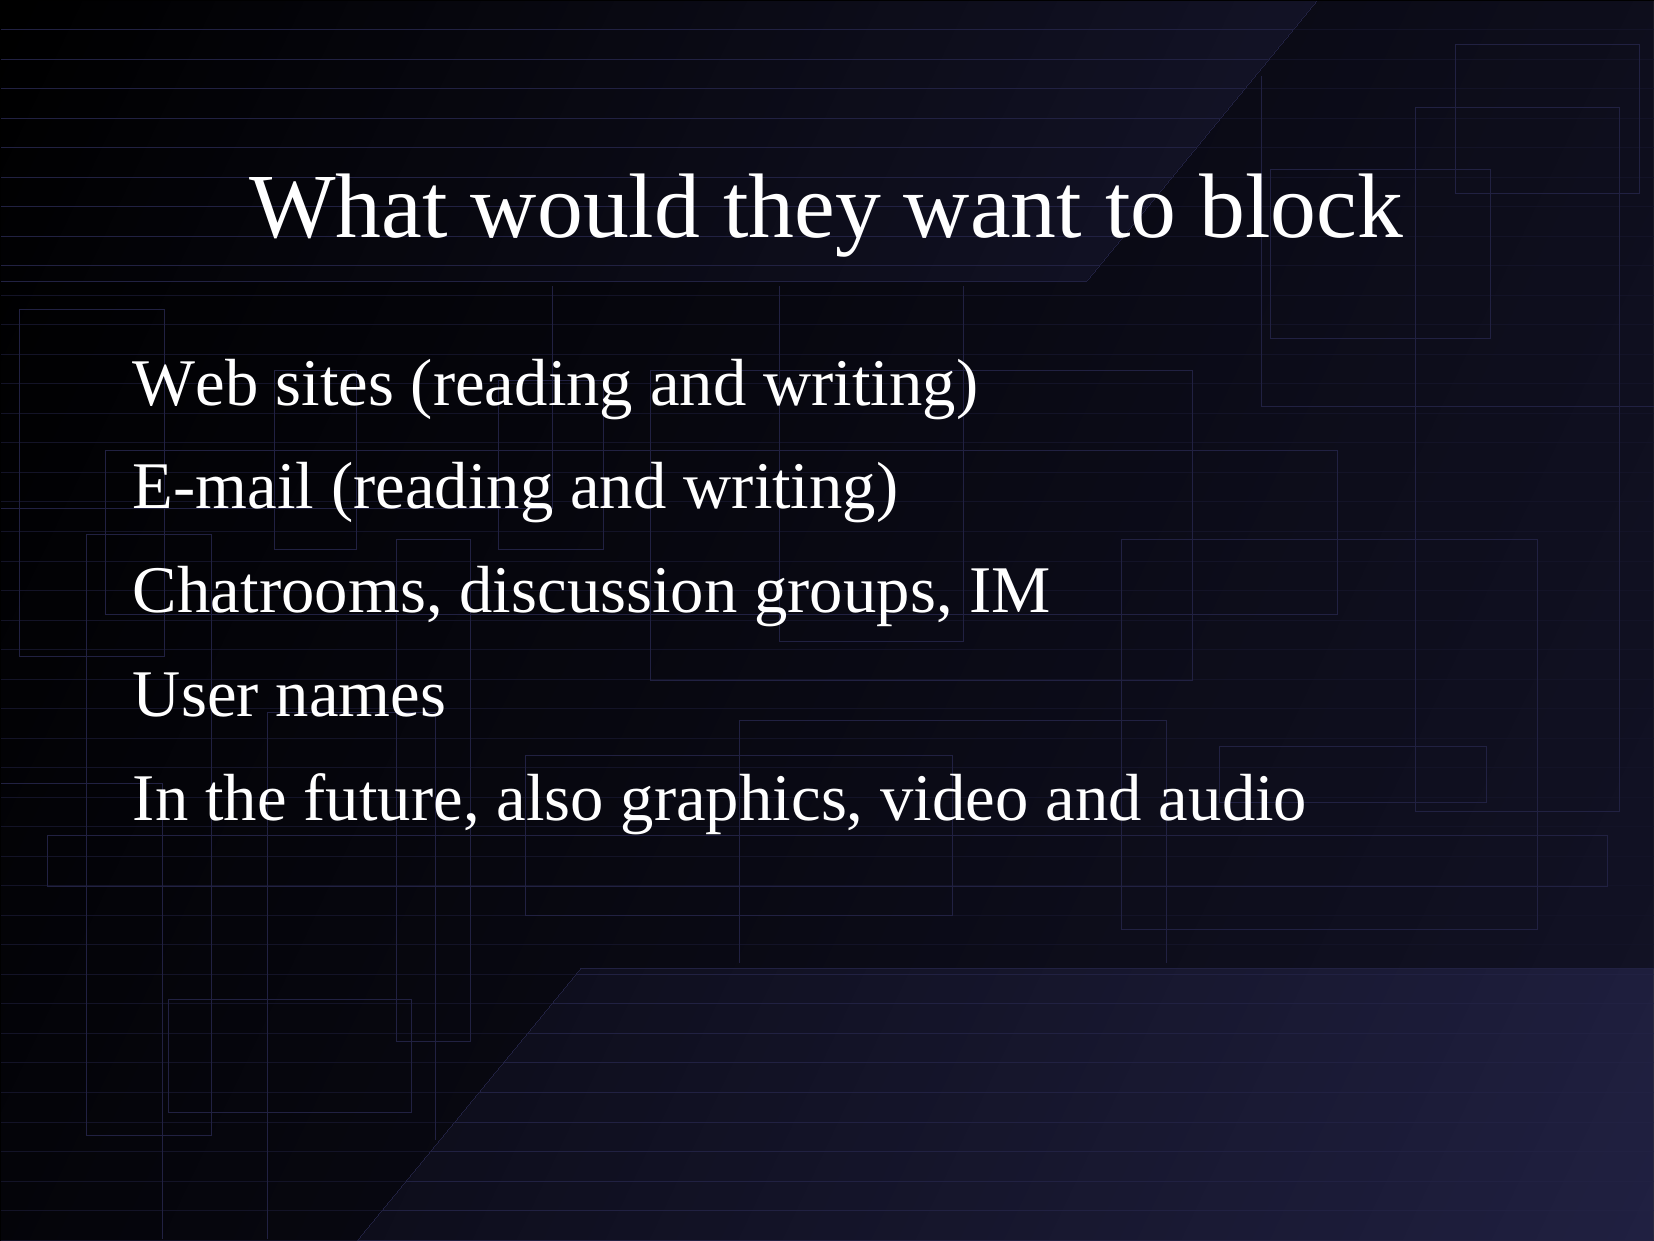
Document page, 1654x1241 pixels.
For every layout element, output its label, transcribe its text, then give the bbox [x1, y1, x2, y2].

list Web sites (reading and writing) E-mail (reading and writing) Chatrooms, discussion groups, IM User names In the future, also graphics, video and audio [121, 344, 1534, 1127]
title What would they want to block [121, 102, 1534, 311]
